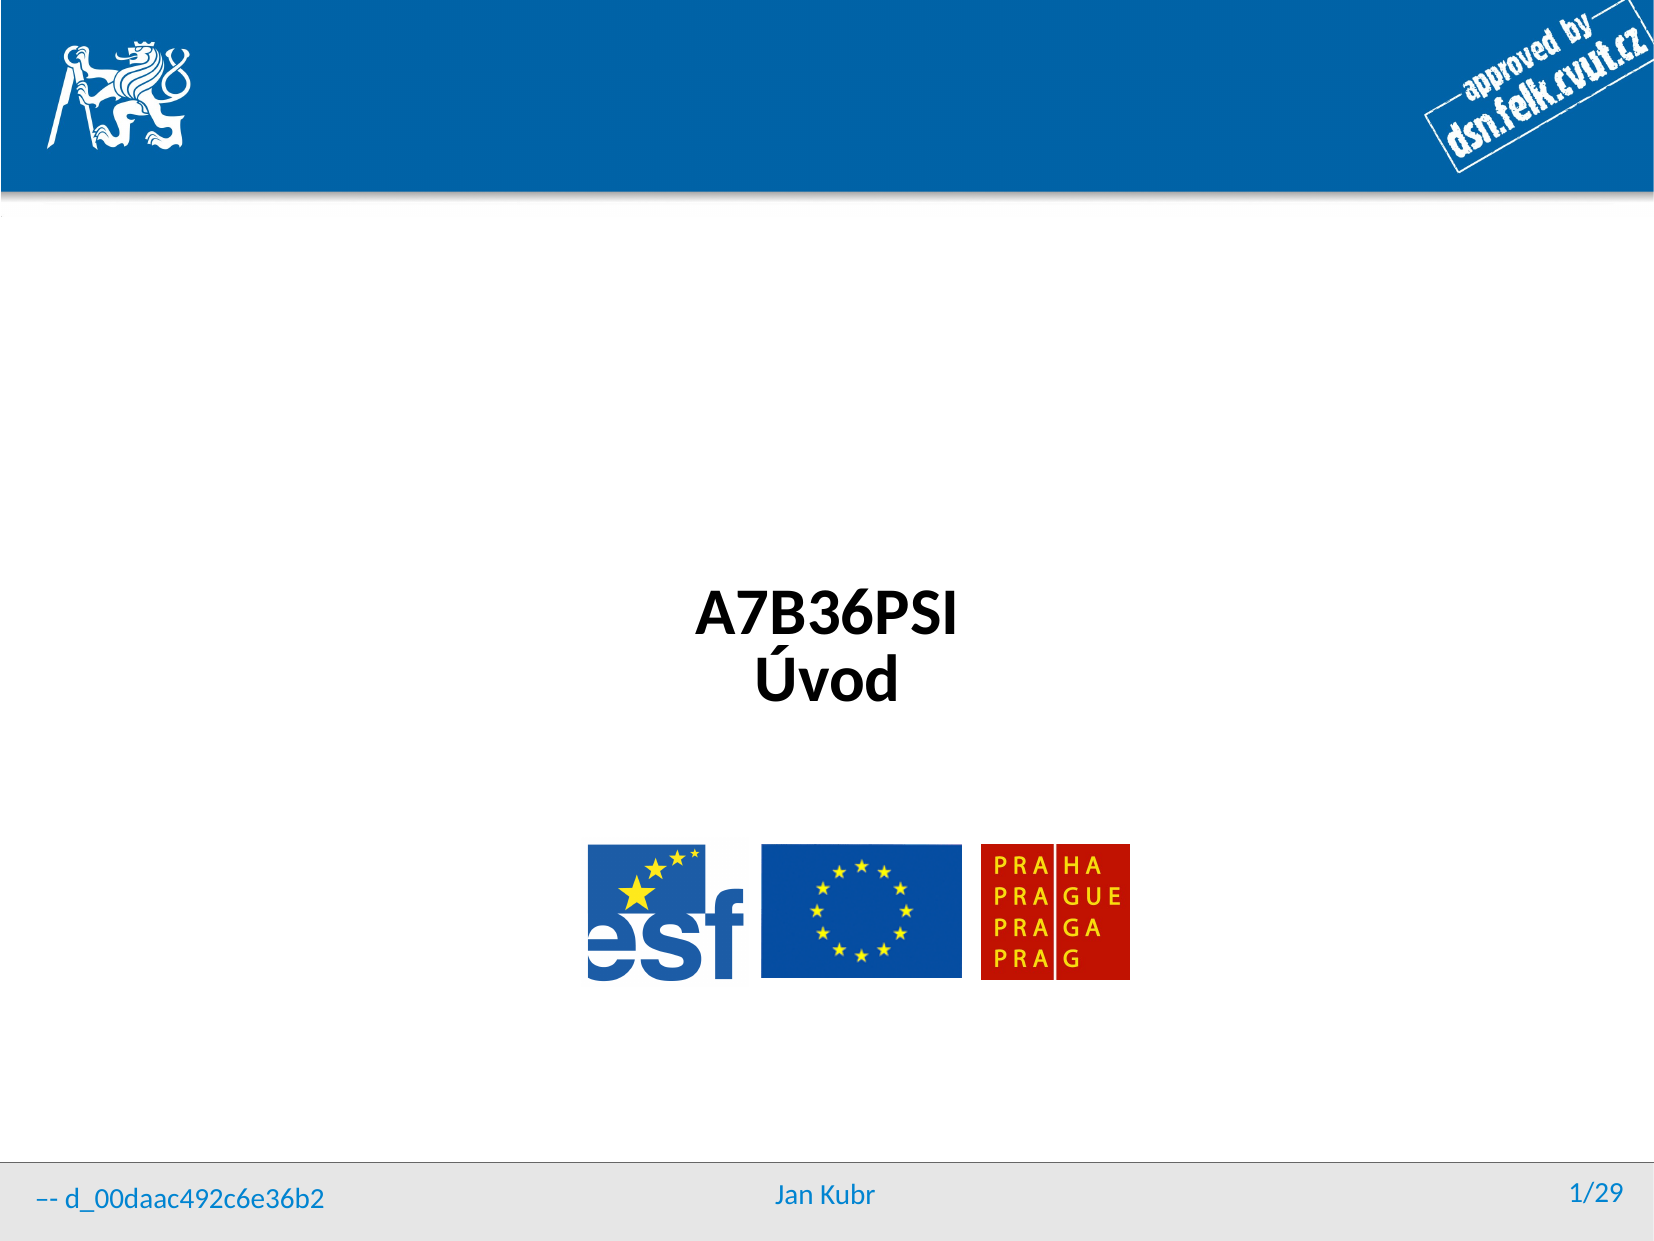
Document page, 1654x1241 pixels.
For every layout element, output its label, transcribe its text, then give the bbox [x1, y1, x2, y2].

subtitle A7B36PSI Úvod [121, 245, 1534, 1058]
picture [981, 844, 1130, 980]
picture [1, 0, 1654, 217]
picture [761, 844, 962, 978]
picture [581, 837, 749, 987]
